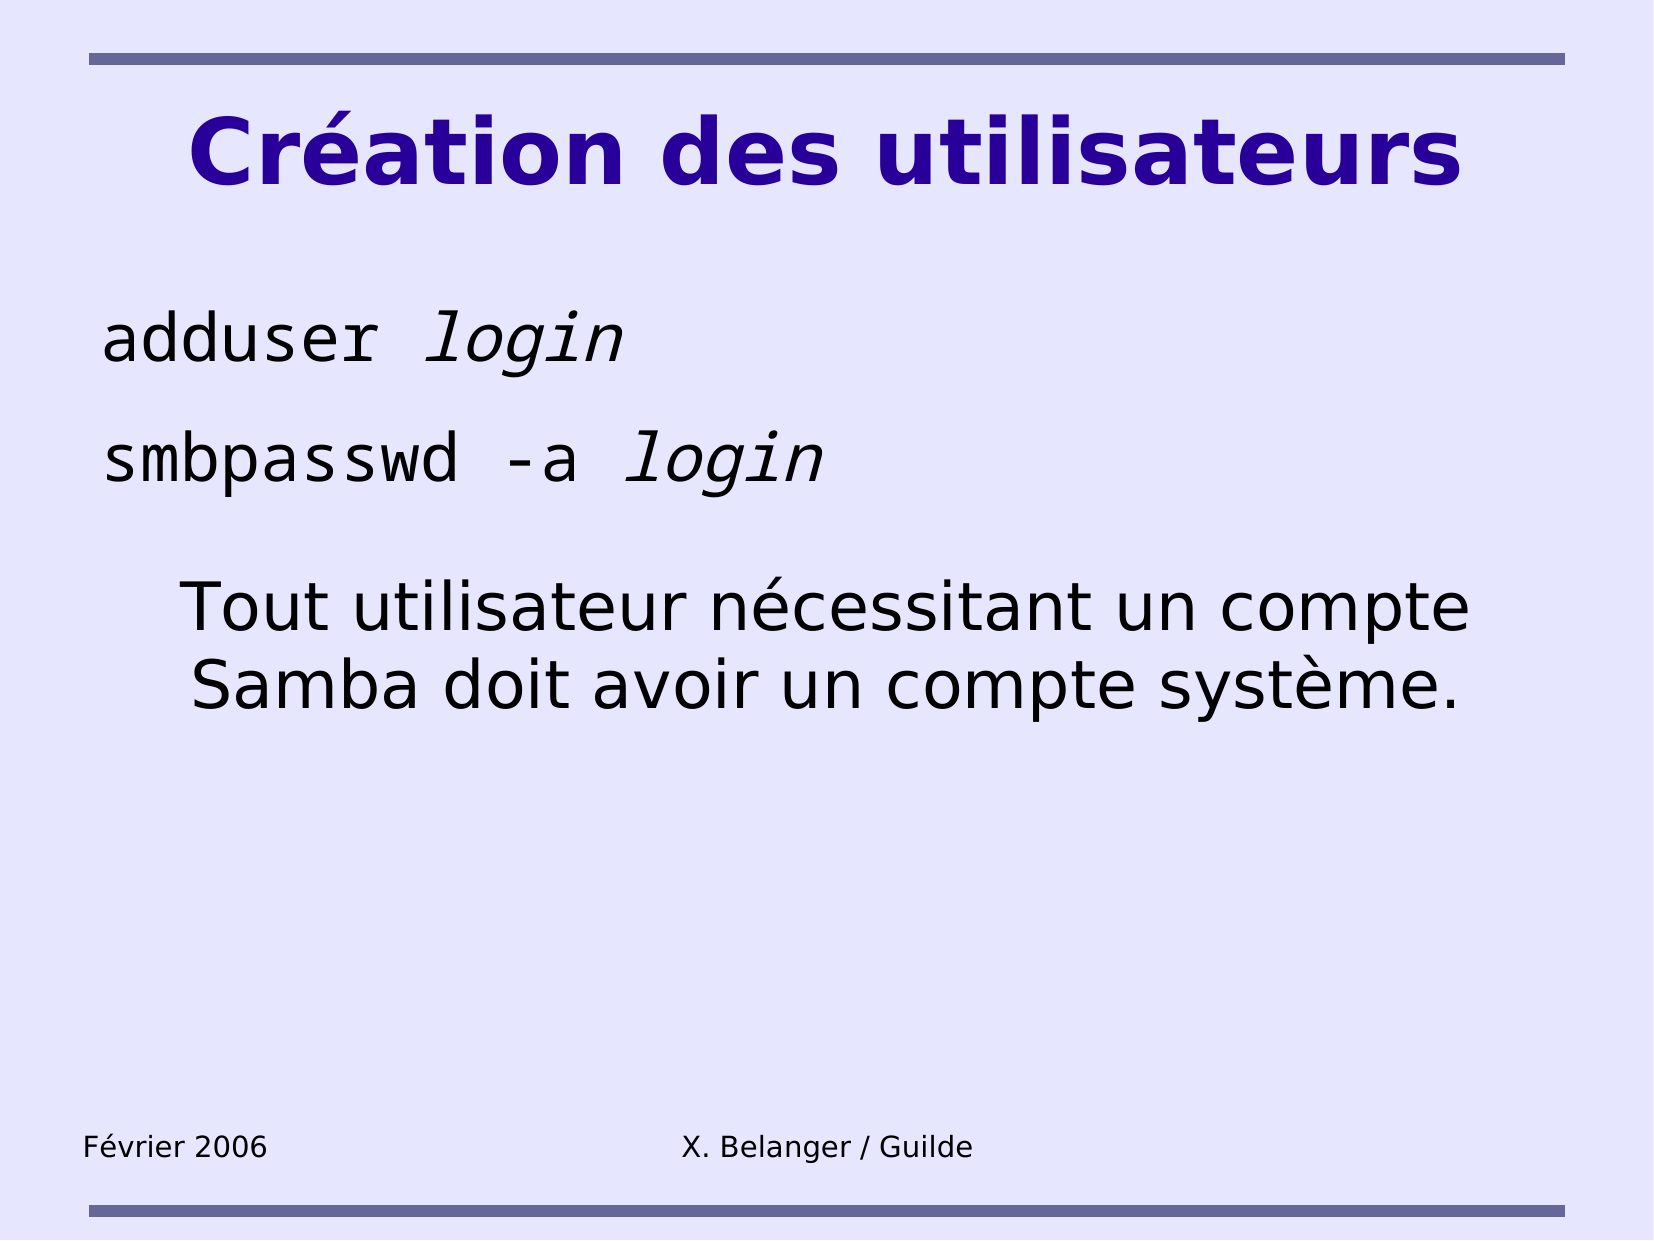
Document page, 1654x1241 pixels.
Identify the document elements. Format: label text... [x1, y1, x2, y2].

title Création des utilisateurs [82, 49, 1571, 257]
list adduser login smbpasswd -a login [82, 290, 1571, 502]
text_box Tout utilisateur nécessitant un compte Samba doit avoir un compte système. [59, 561, 1595, 732]
